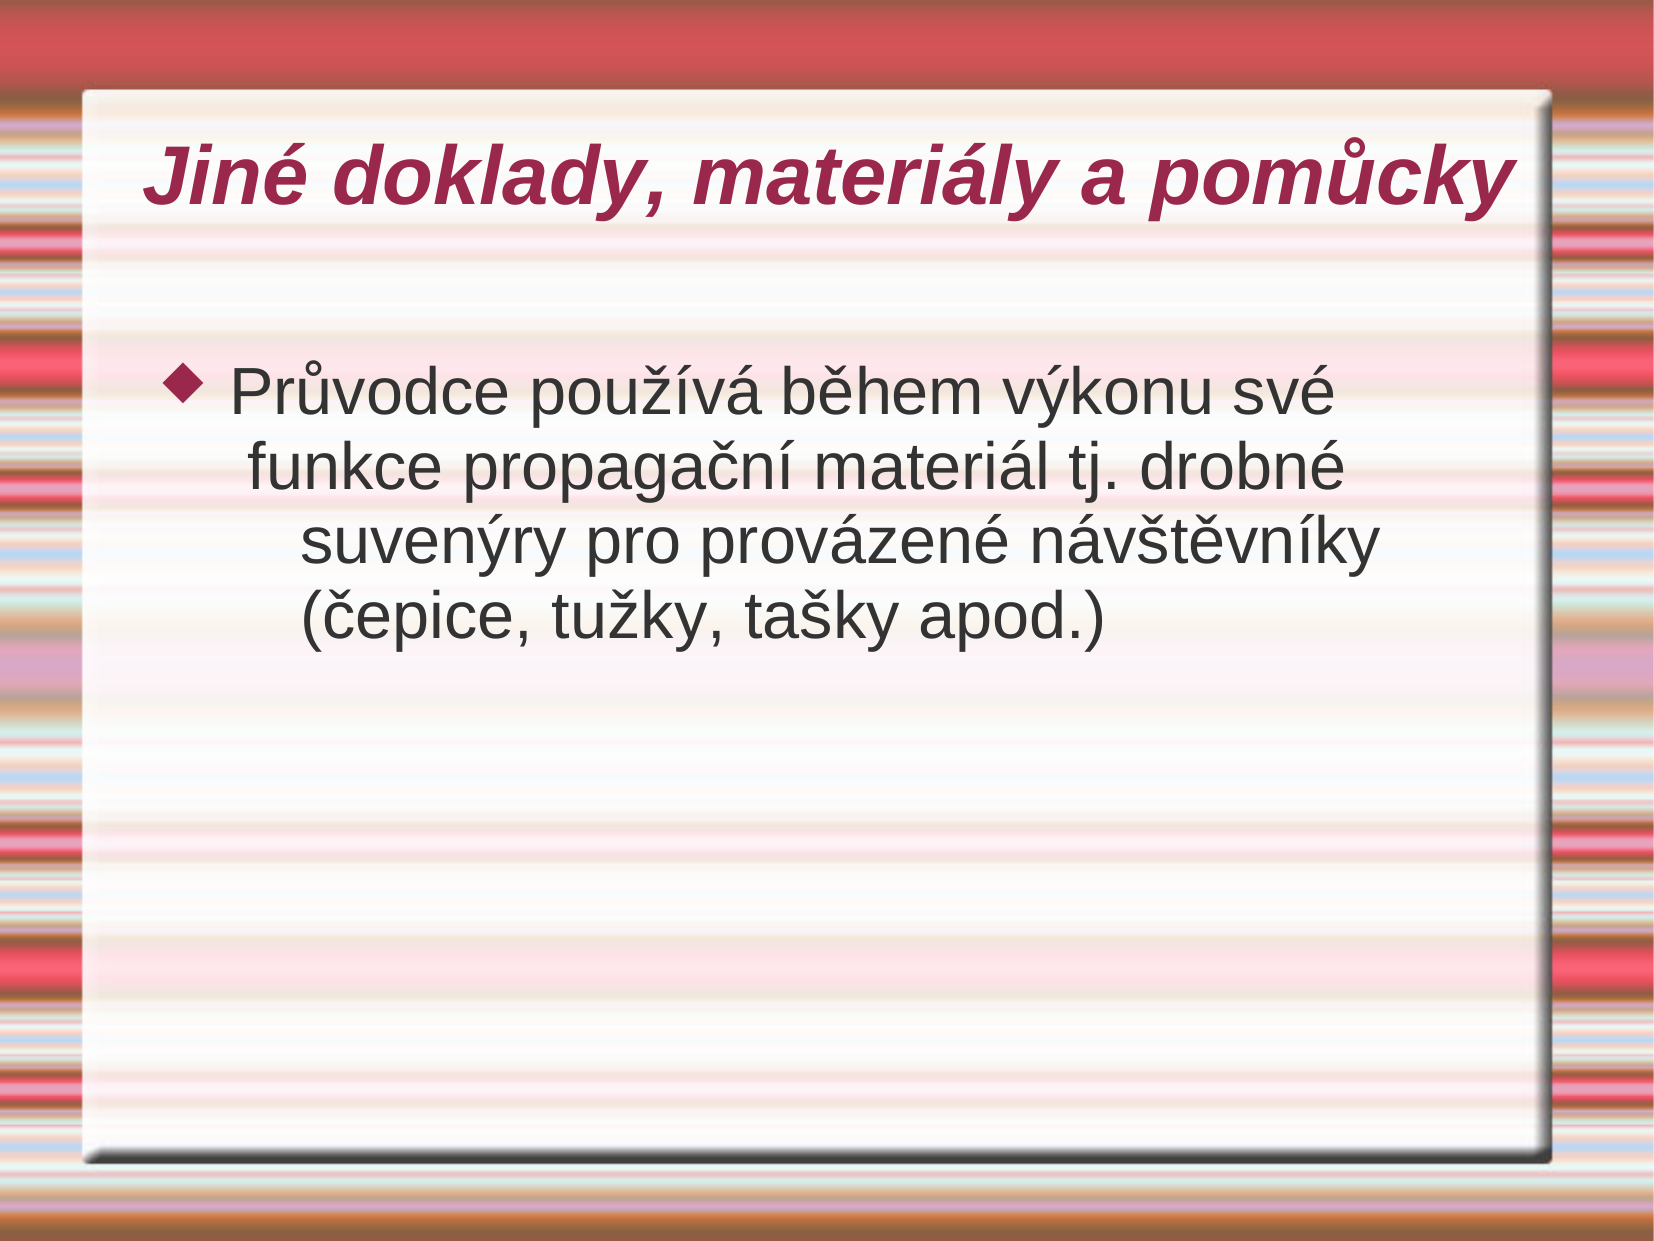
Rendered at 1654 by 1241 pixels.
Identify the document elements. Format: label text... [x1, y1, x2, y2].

list Průvodce používá během výkonu své funkce propagační materiál tj. drobné suvenýry pro provázené návštěvníky (čepice, tužky, tašky apod.) [134, 350, 1516, 1118]
title Jiné doklady, materiály a pomůcky [123, 88, 1536, 260]
